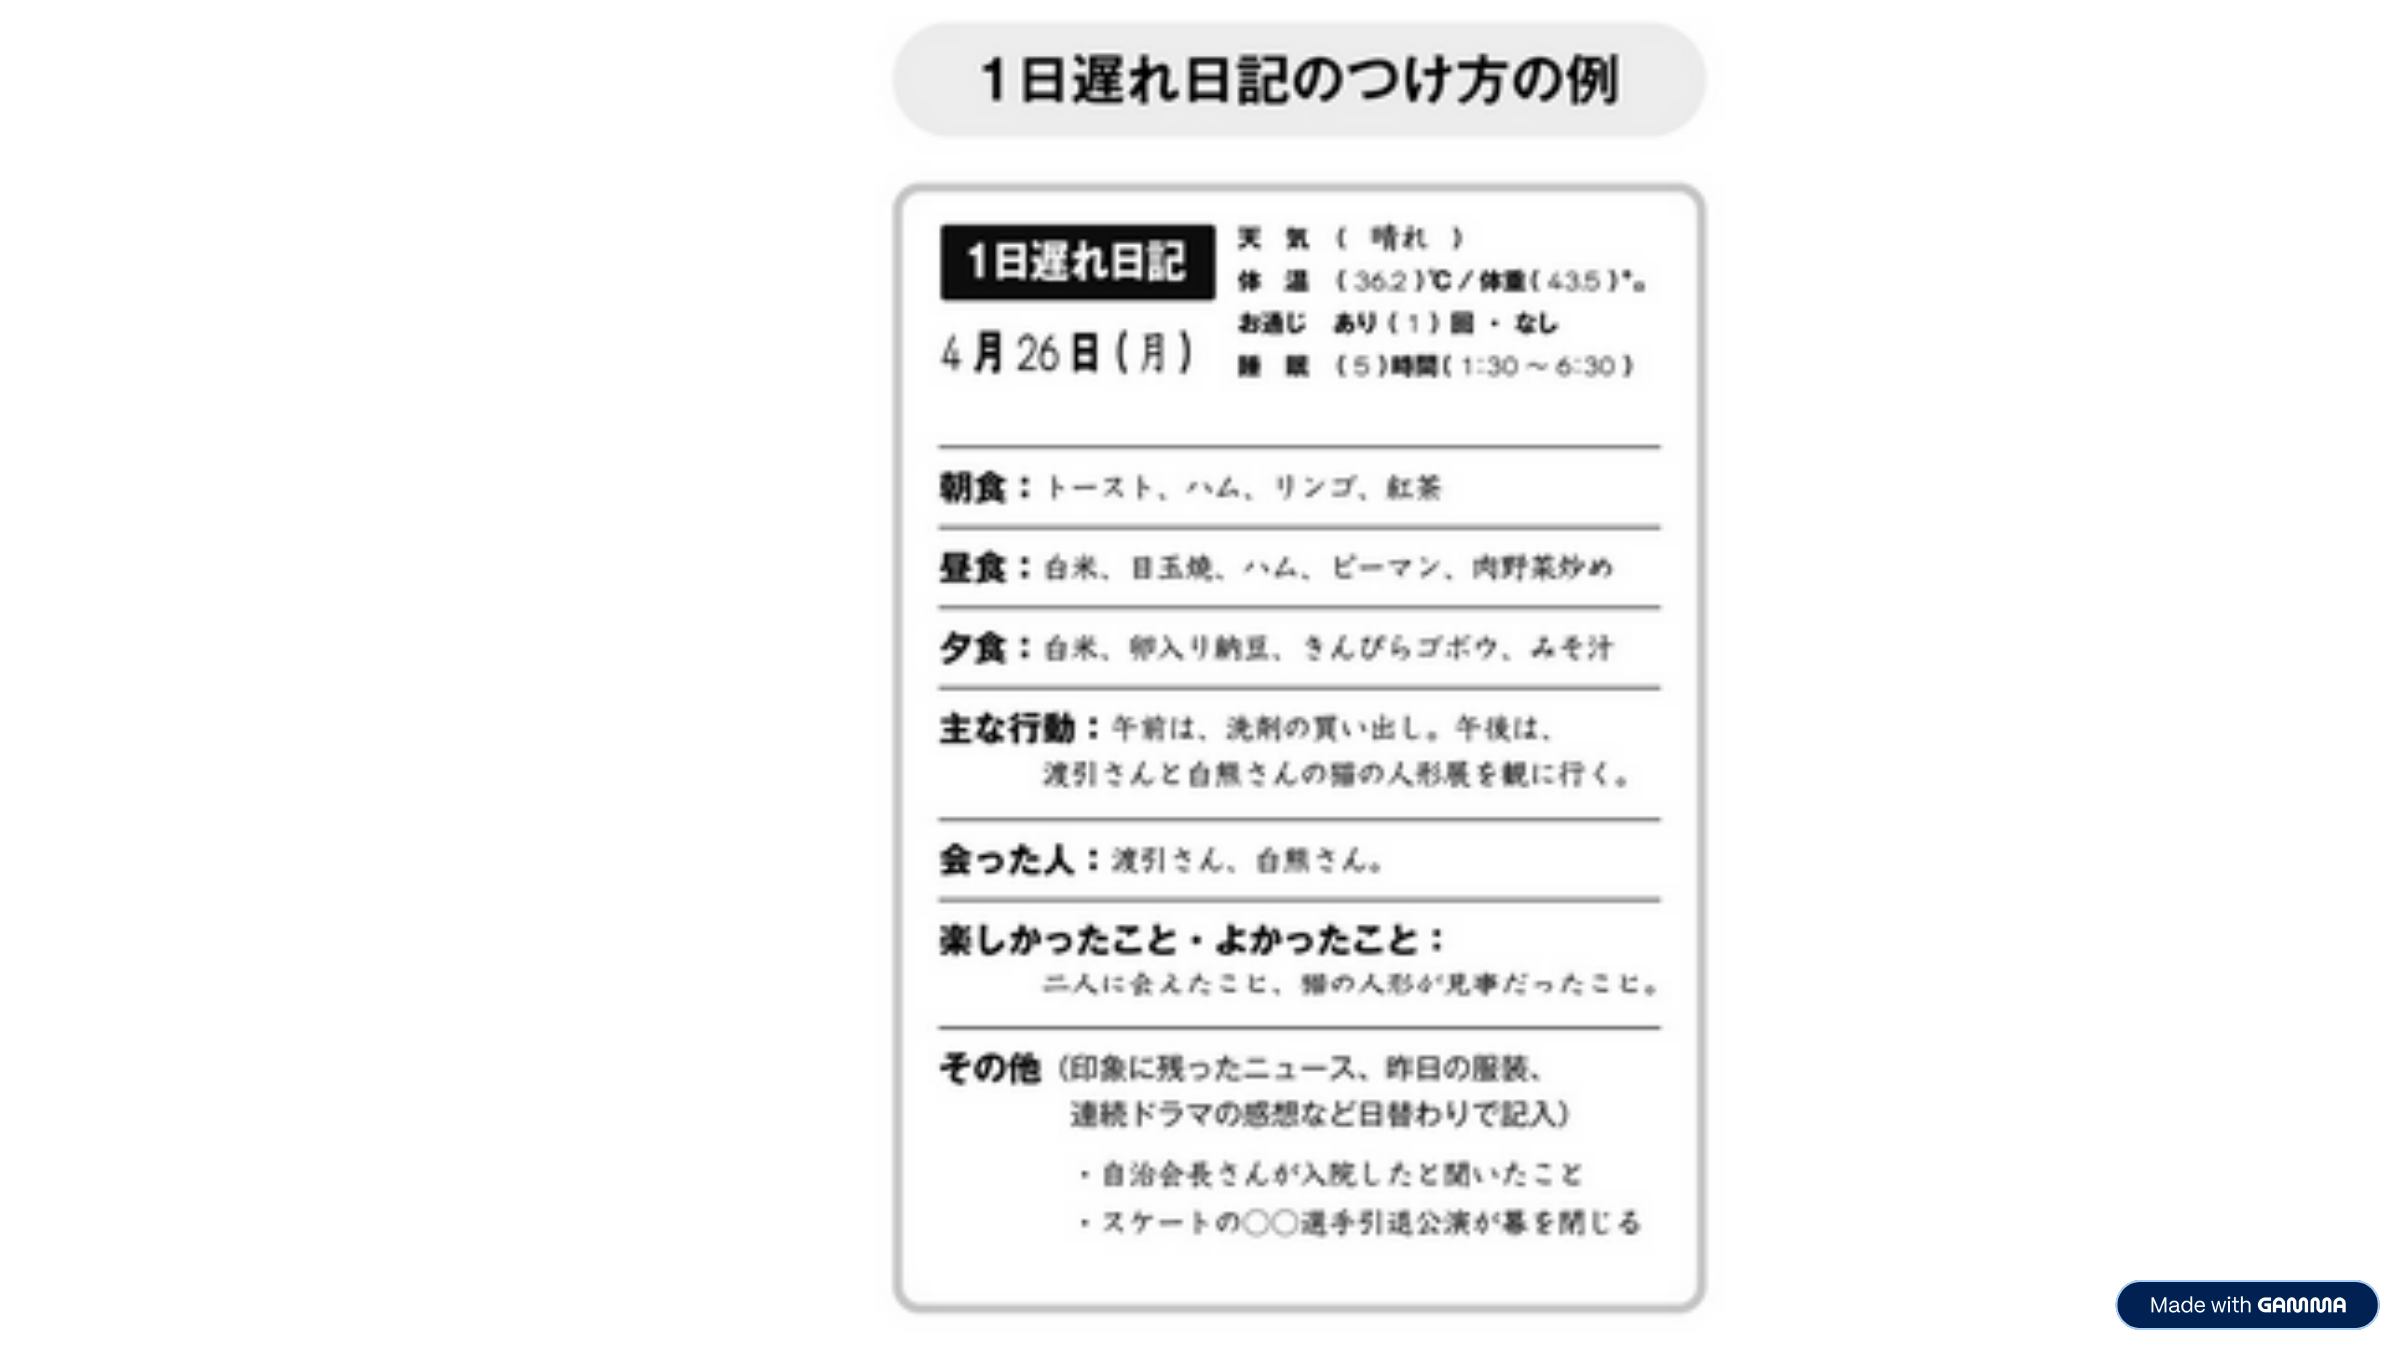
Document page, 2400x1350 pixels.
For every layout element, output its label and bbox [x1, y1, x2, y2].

picture [856, 14, 1743, 1344]
picture [2106, 1271, 2389, 1339]
